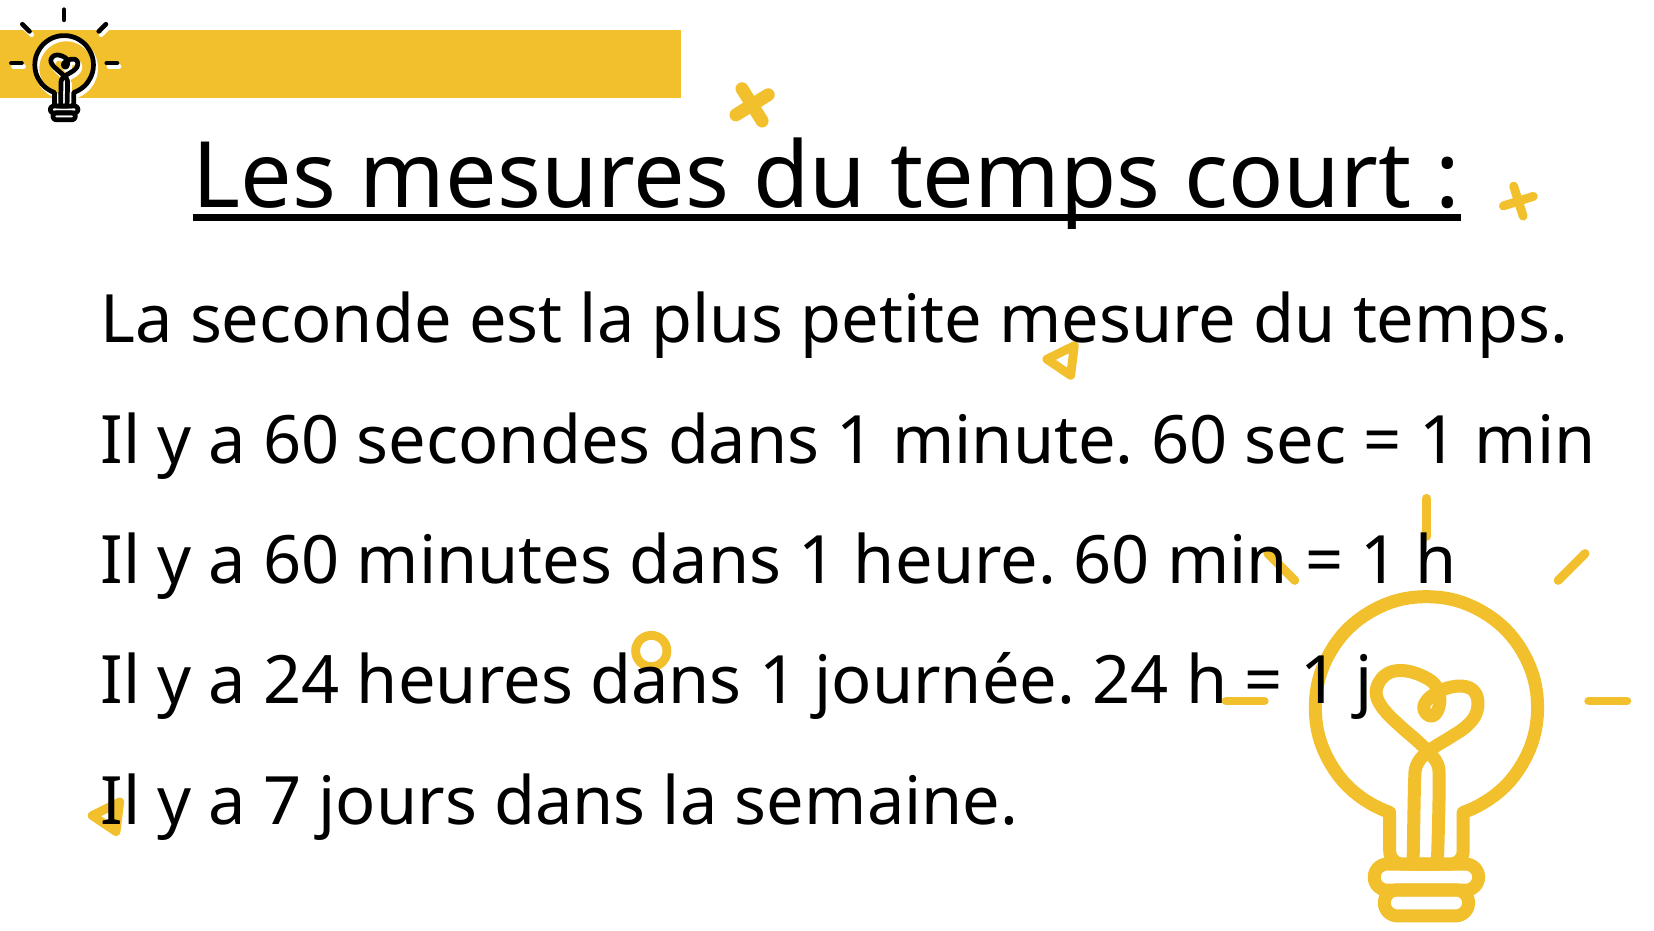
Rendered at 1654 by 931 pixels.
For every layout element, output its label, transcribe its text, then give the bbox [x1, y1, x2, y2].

title Les mesures du temps court : [82, 94, 1571, 250]
list La seconde est la plus petite mesure du temps. Il y a 60 secondes dans 1 minute. 60 sec = 1 min Il y a 60 minutes dans 1 heure. 60 min = 1 h Il y a 24 heures dans 1 journée. 24 h = 1 j Il y a 7 jours dans la semaine. [29, 271, 1625, 857]
